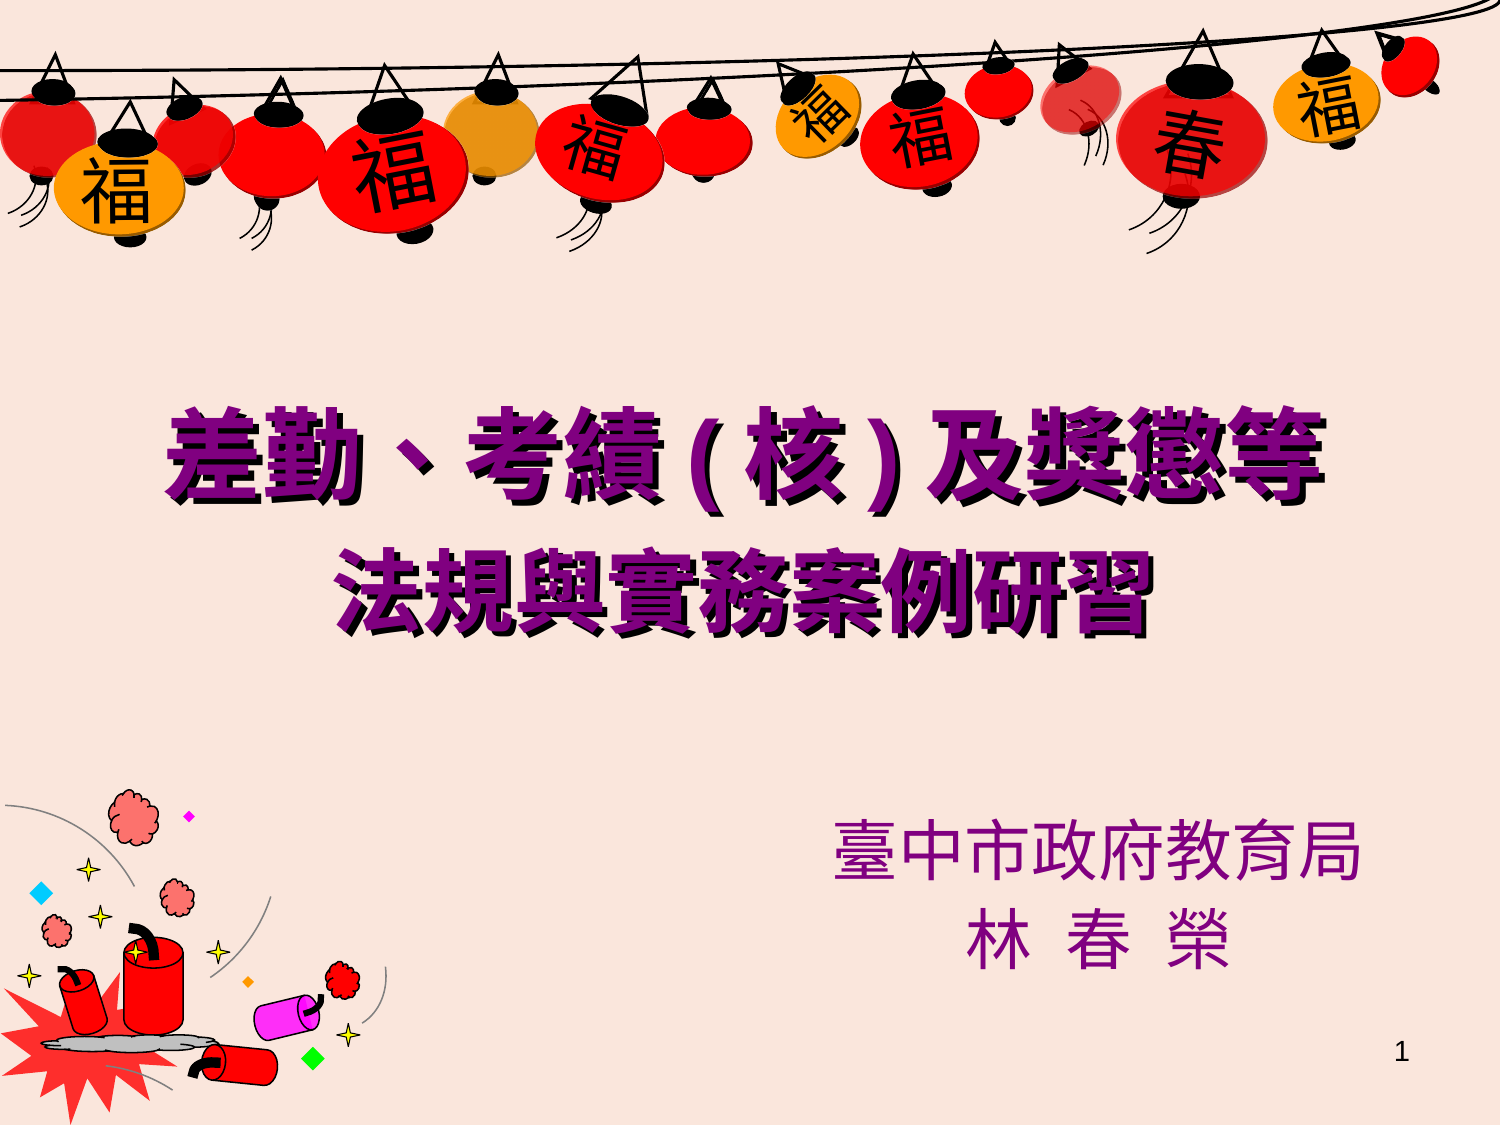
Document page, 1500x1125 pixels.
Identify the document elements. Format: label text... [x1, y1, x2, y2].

subtitle 臺中市政府教育局 林 春 榮 [773, 810, 1424, 997]
title 差勤、考績(核)及獎懲等 法規與實務案例研習 [88, 350, 1399, 662]
text_box <number> [1074, 1024, 1426, 1103]
